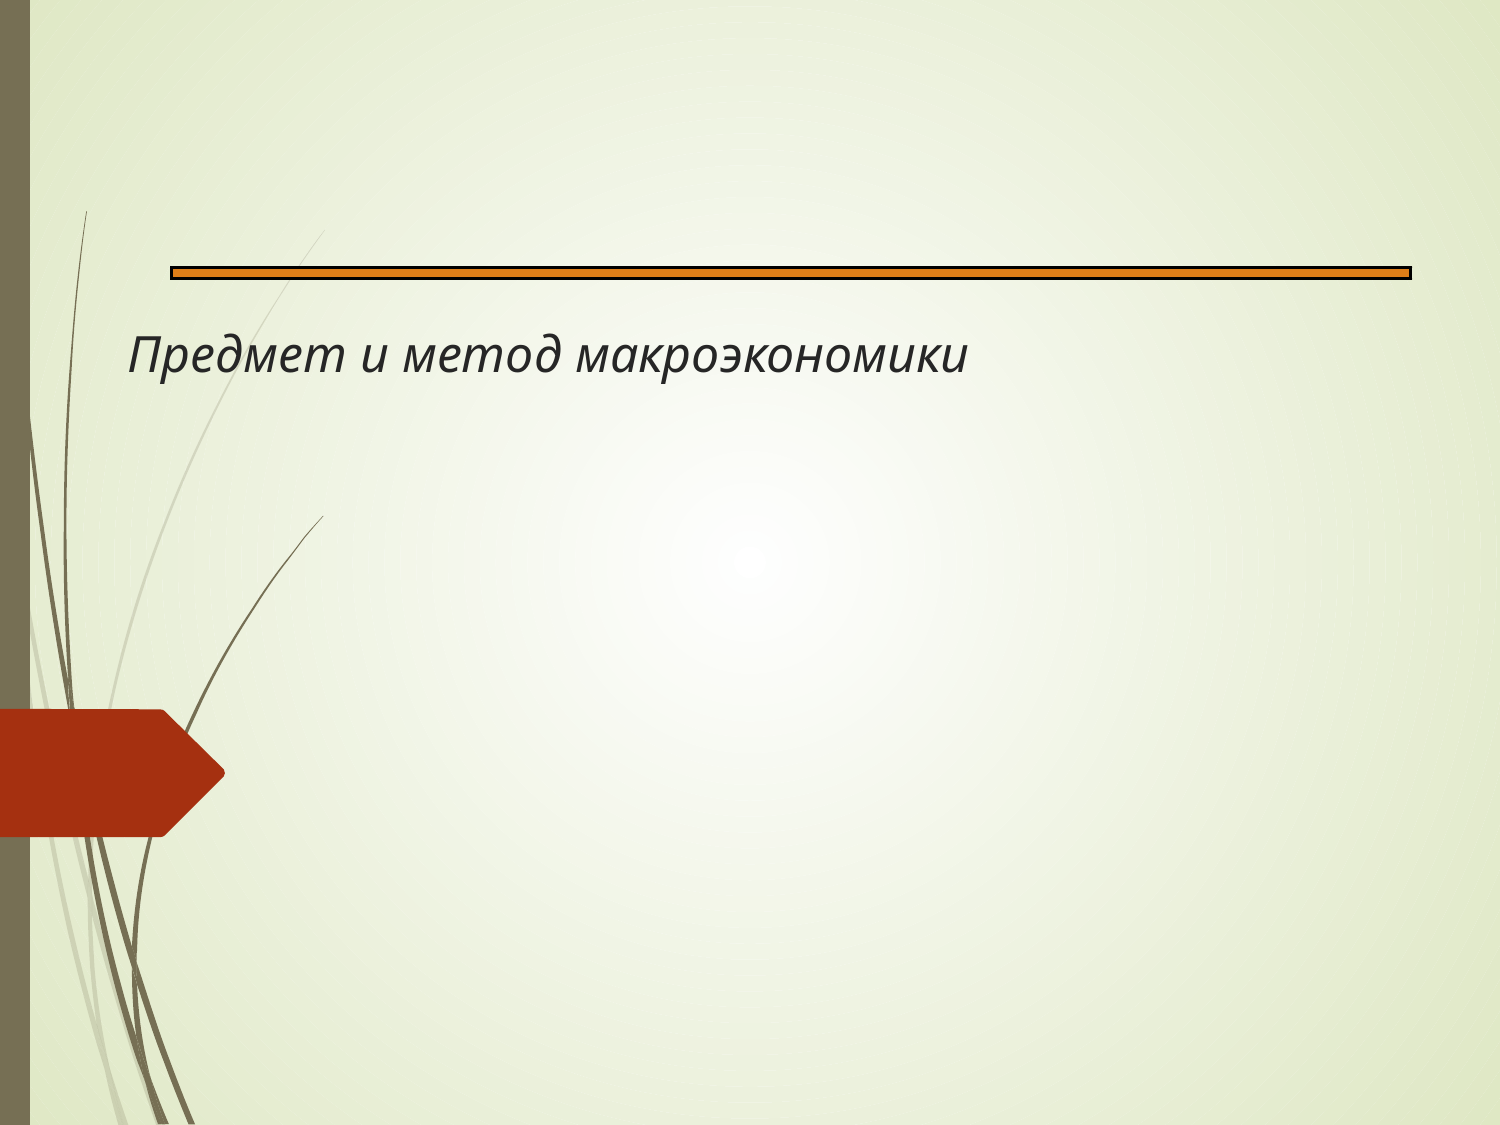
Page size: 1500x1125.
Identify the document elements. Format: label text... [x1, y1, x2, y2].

title Предмет и метод макроэкономики [112, 231, 1388, 473]
